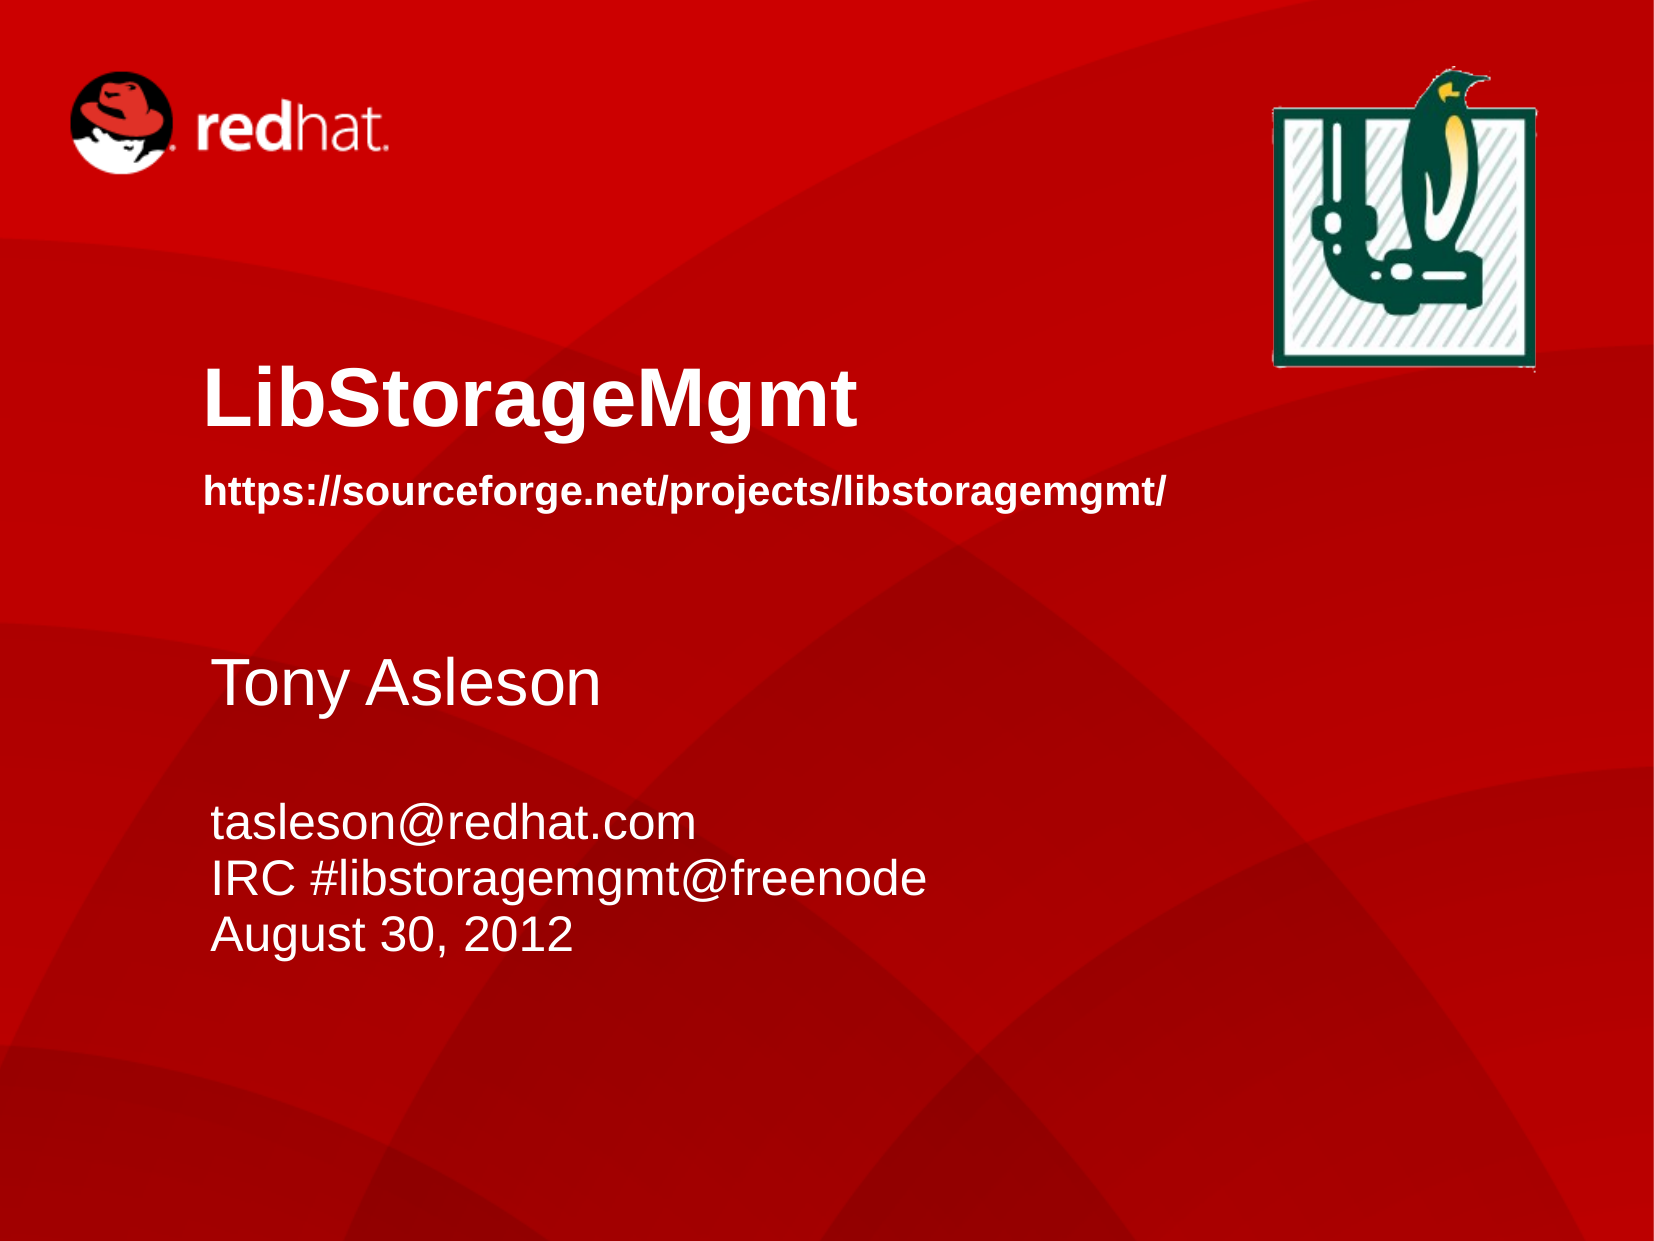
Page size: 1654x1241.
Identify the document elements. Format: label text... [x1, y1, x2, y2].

text_box Tony Asleson tasleson@redhat.com IRC #libstoragemgmt@freenode August 30, 2012 [195, 600, 1126, 932]
text_box LibStorageMgmt https://sourceforge.net/projects/libstoragemgmt/ [187, 297, 1426, 588]
picture [0, 0, 1654, 1241]
